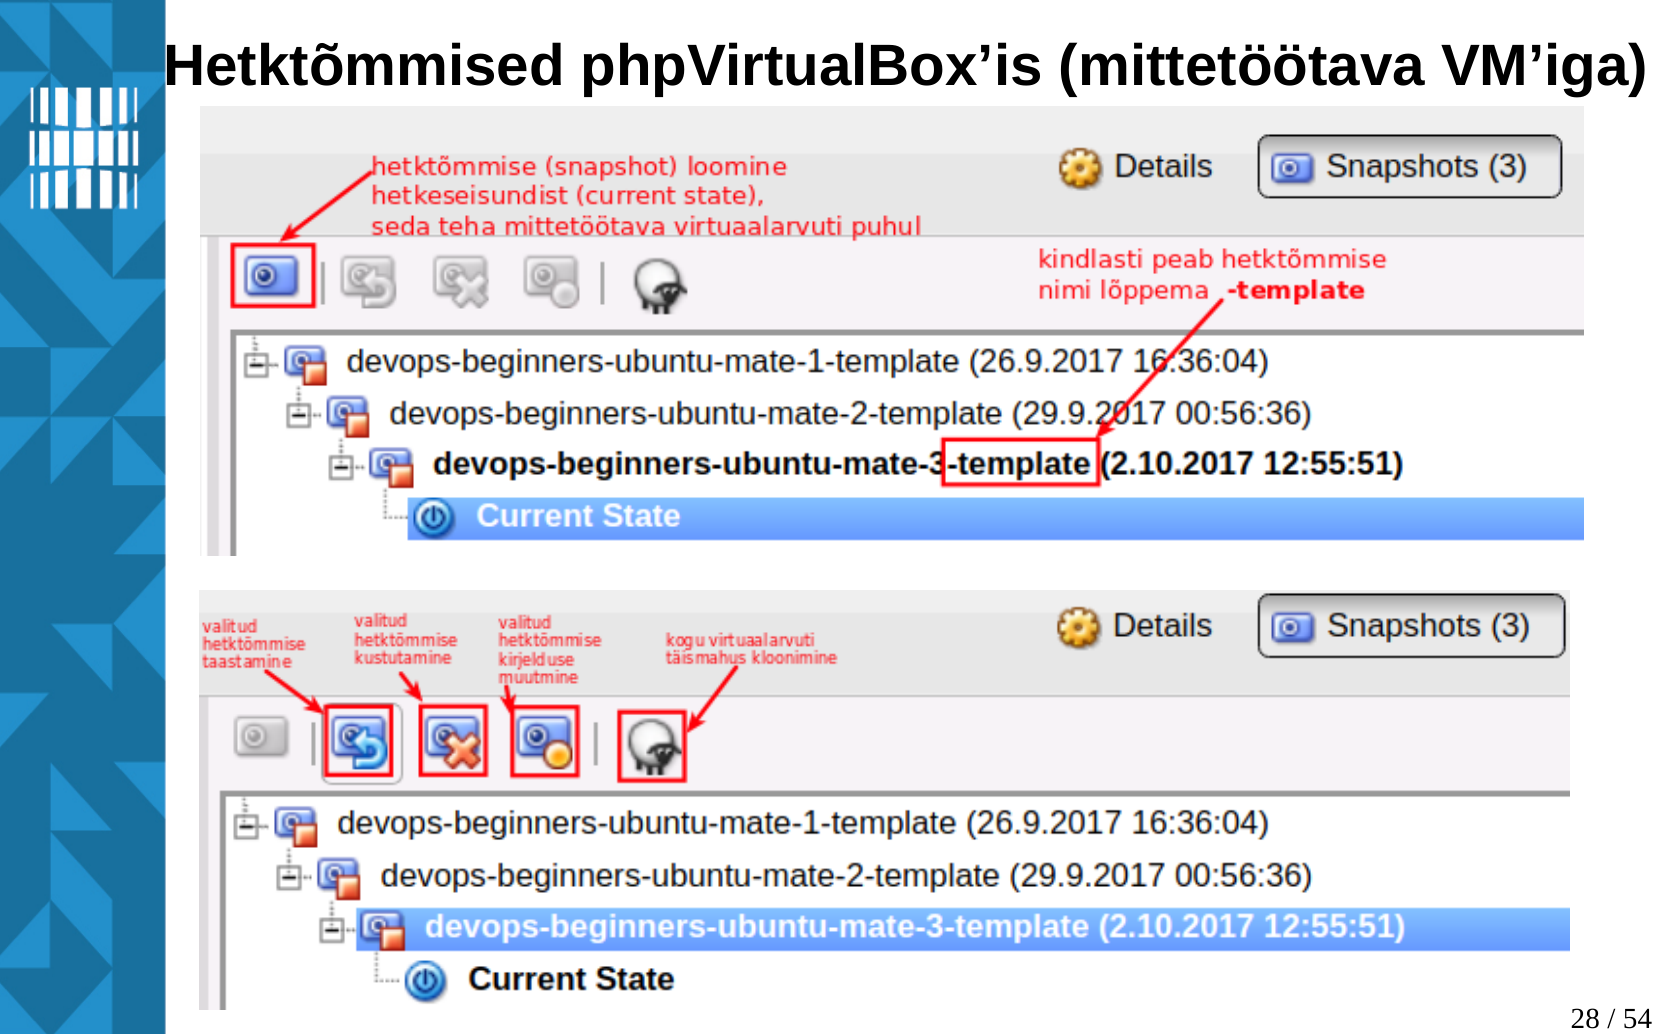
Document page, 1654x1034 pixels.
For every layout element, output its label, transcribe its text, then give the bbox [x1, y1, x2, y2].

picture [199, 590, 1570, 1010]
title Hetktõmmised phpVirtualBox’is (mittetöötava VM’iga) [163, 17, 1654, 113]
picture [200, 106, 1584, 556]
